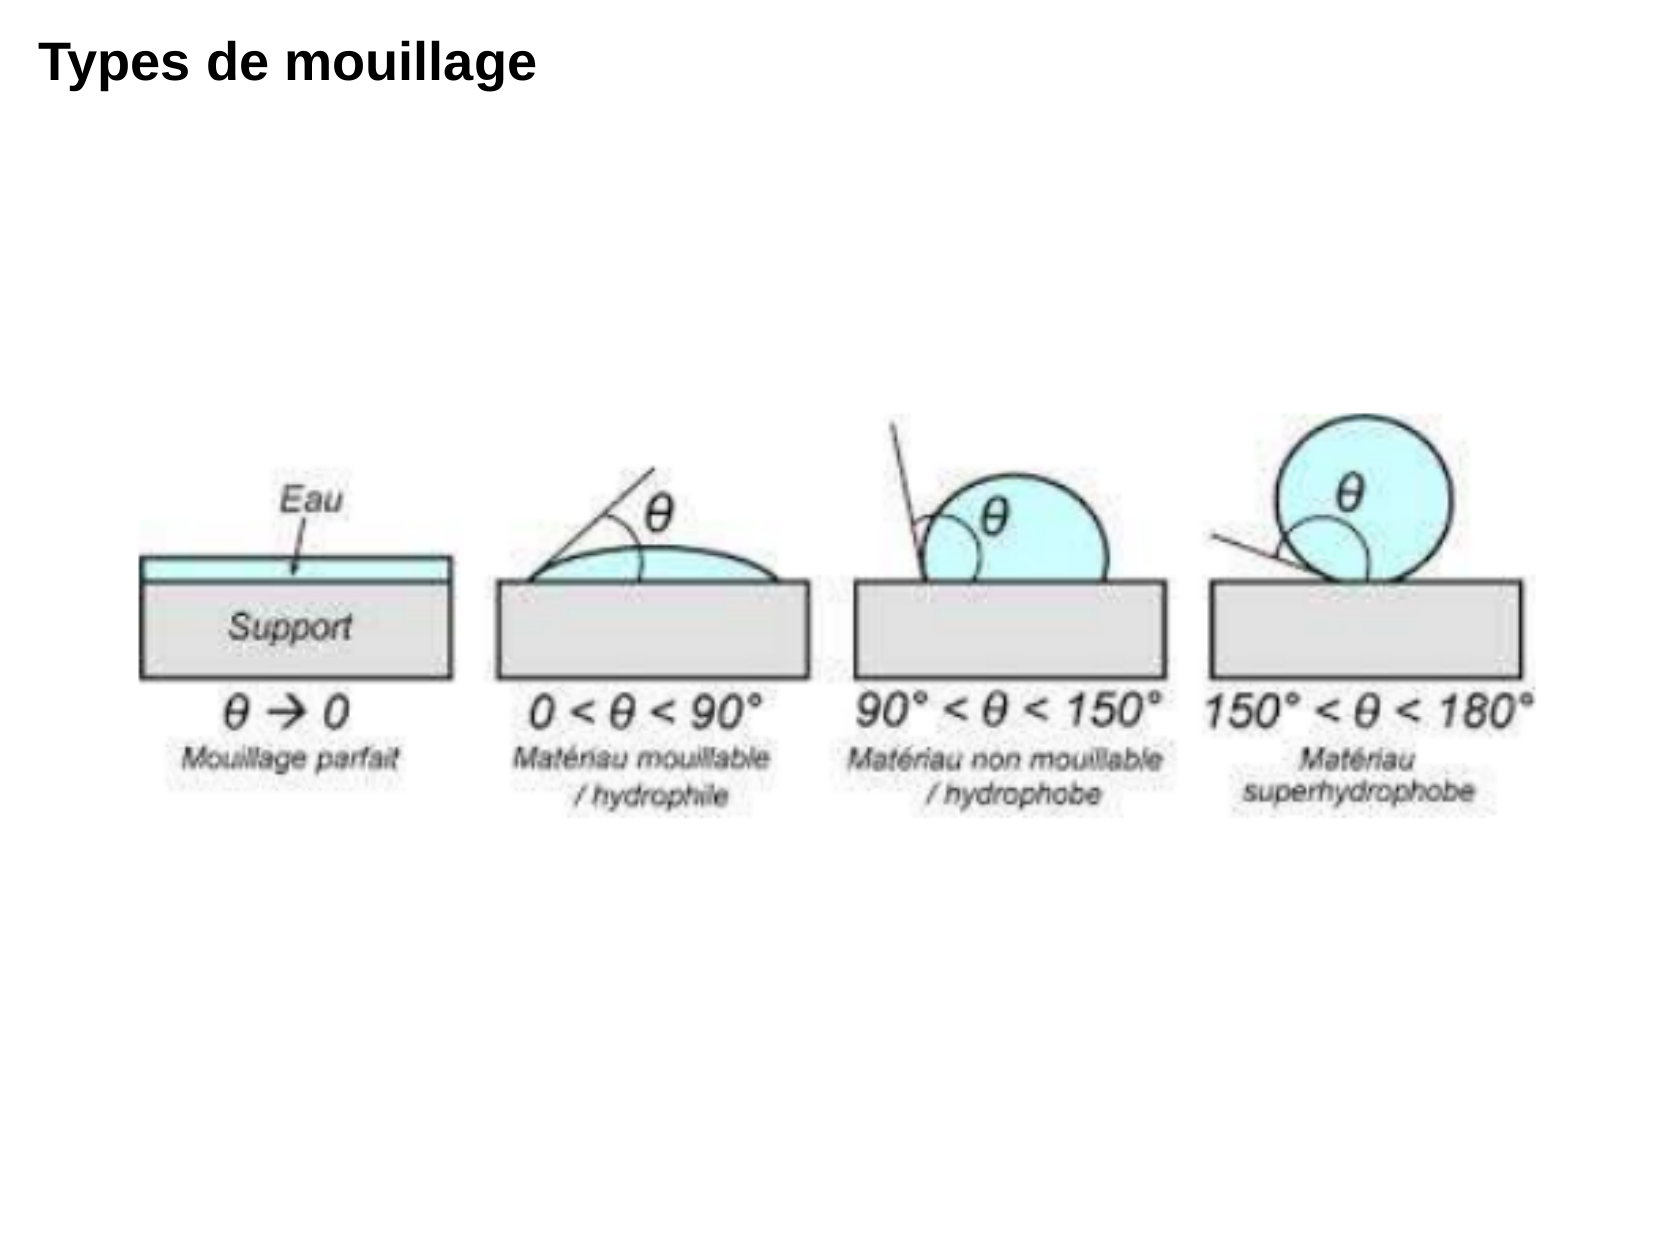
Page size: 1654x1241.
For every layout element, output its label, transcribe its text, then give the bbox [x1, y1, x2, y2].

text_box Types de mouillage [23, 23, 650, 101]
picture [88, 401, 1558, 827]
